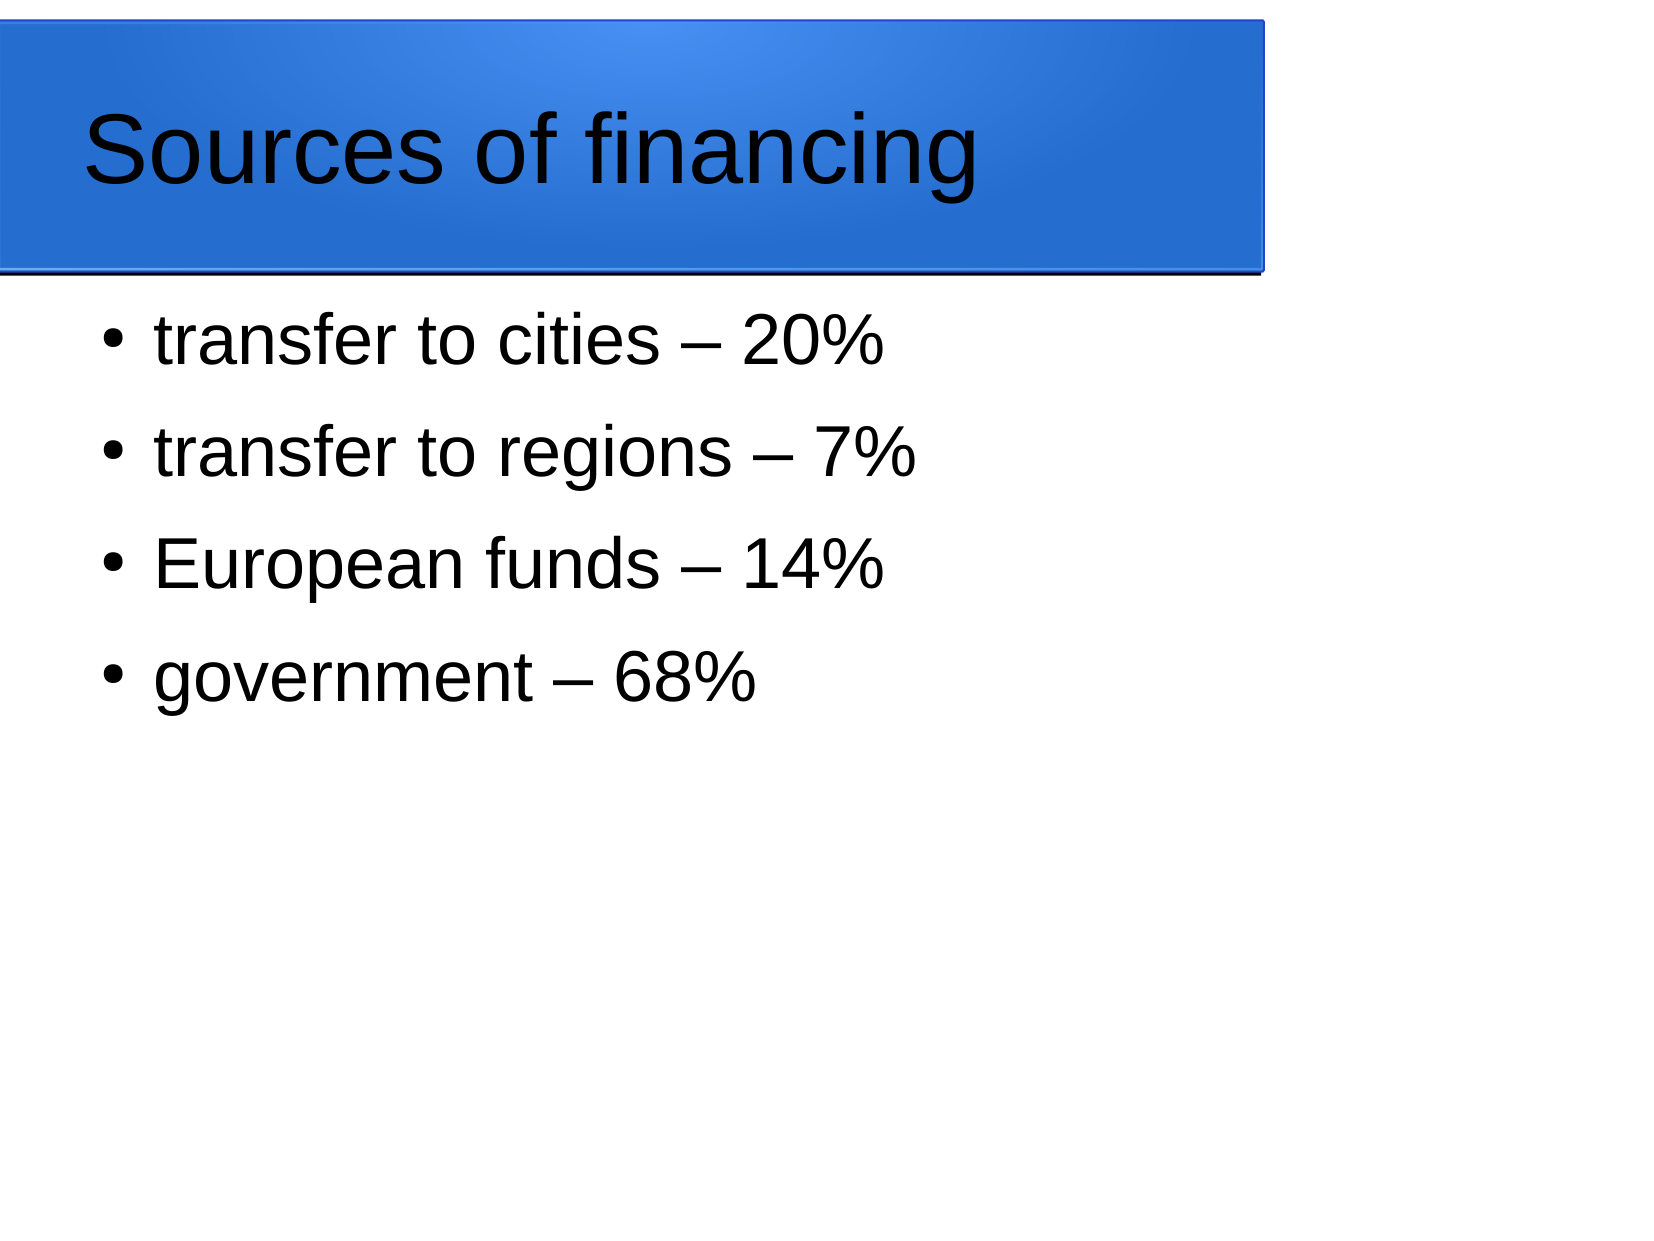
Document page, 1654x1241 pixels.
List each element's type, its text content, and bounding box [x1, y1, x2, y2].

title Sources of financing [82, 47, 1235, 252]
list transfer to cities – 20% transfer to regions – 7% European funds – 14% government – 68% [82, 299, 1571, 1019]
